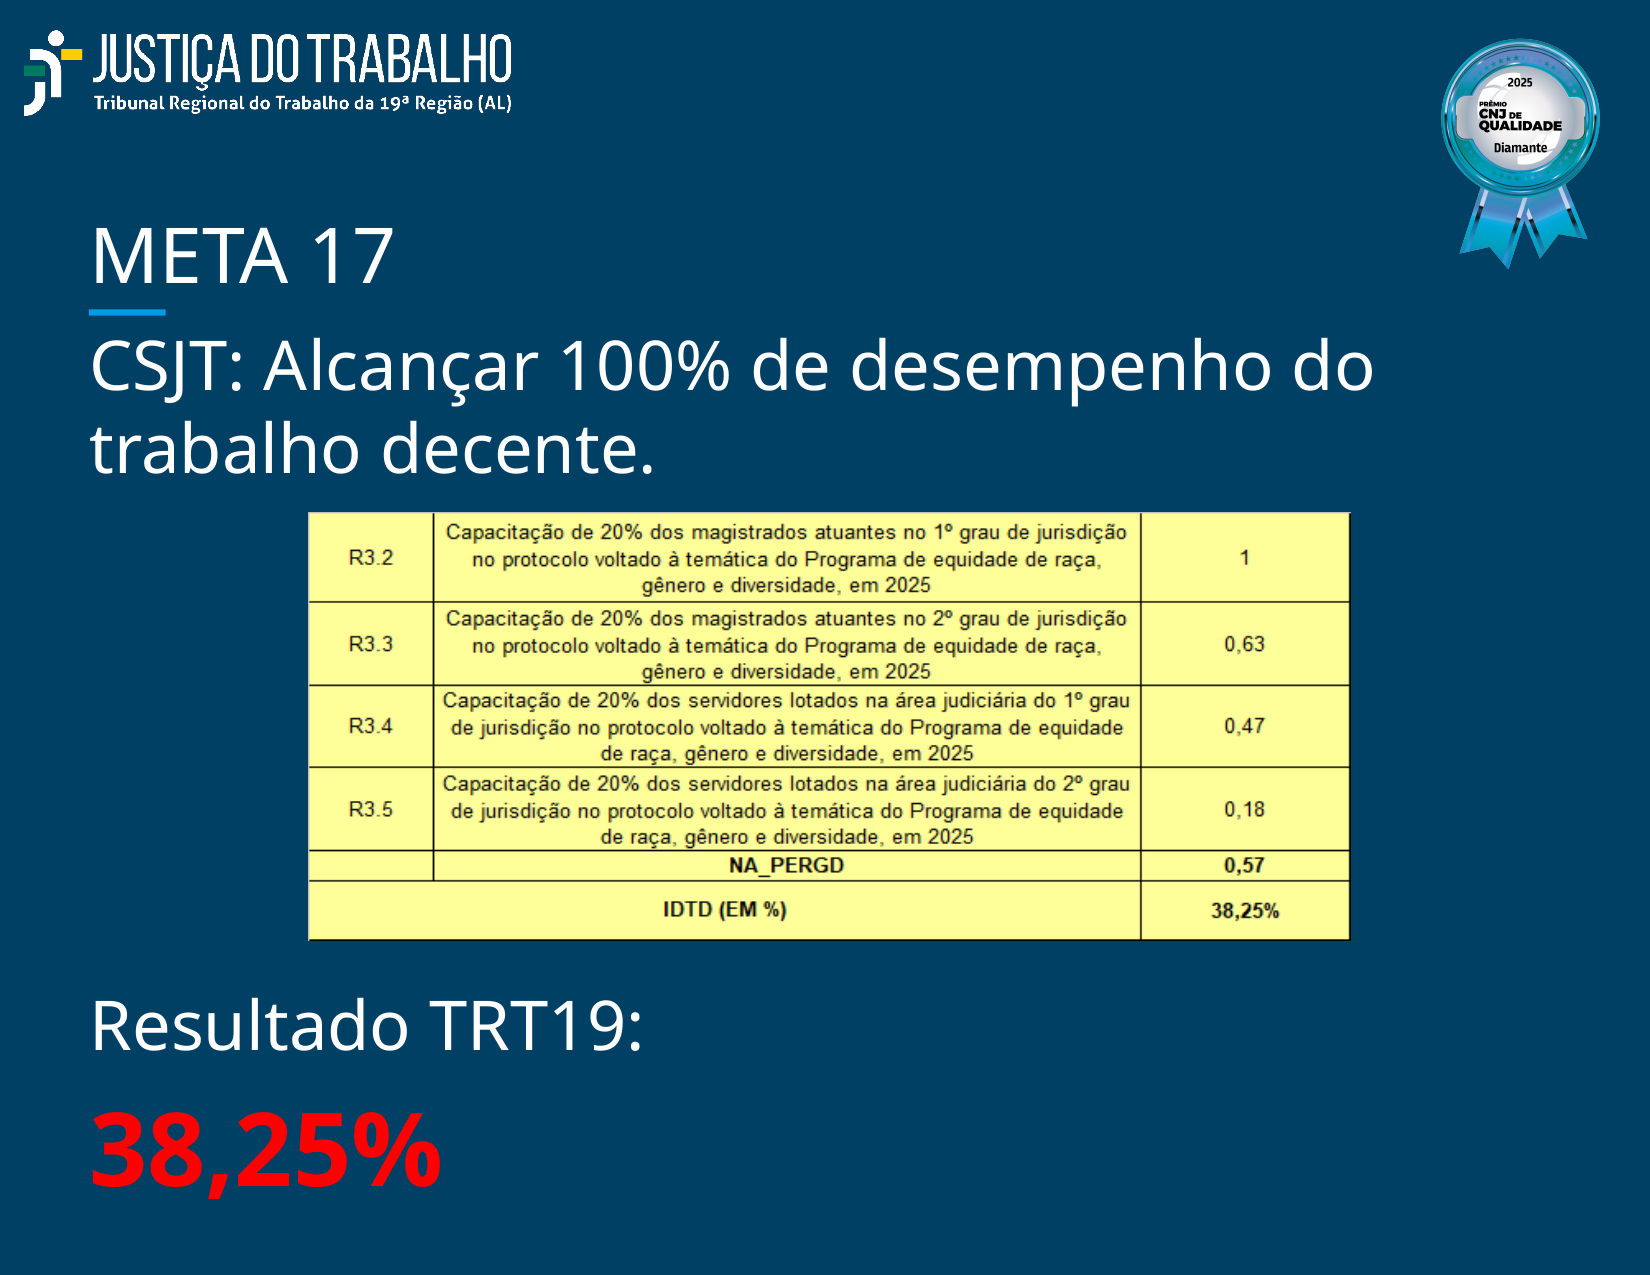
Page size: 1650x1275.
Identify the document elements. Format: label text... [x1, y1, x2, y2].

picture [24, 30, 511, 116]
picture [308, 512, 1351, 942]
title META 17 CSJT: Alcançar 100% de desempenho do trabalho decente. Resultado TRT19: 38,25% [71, 263, 1581, 1225]
picture [1440, 37, 1601, 271]
